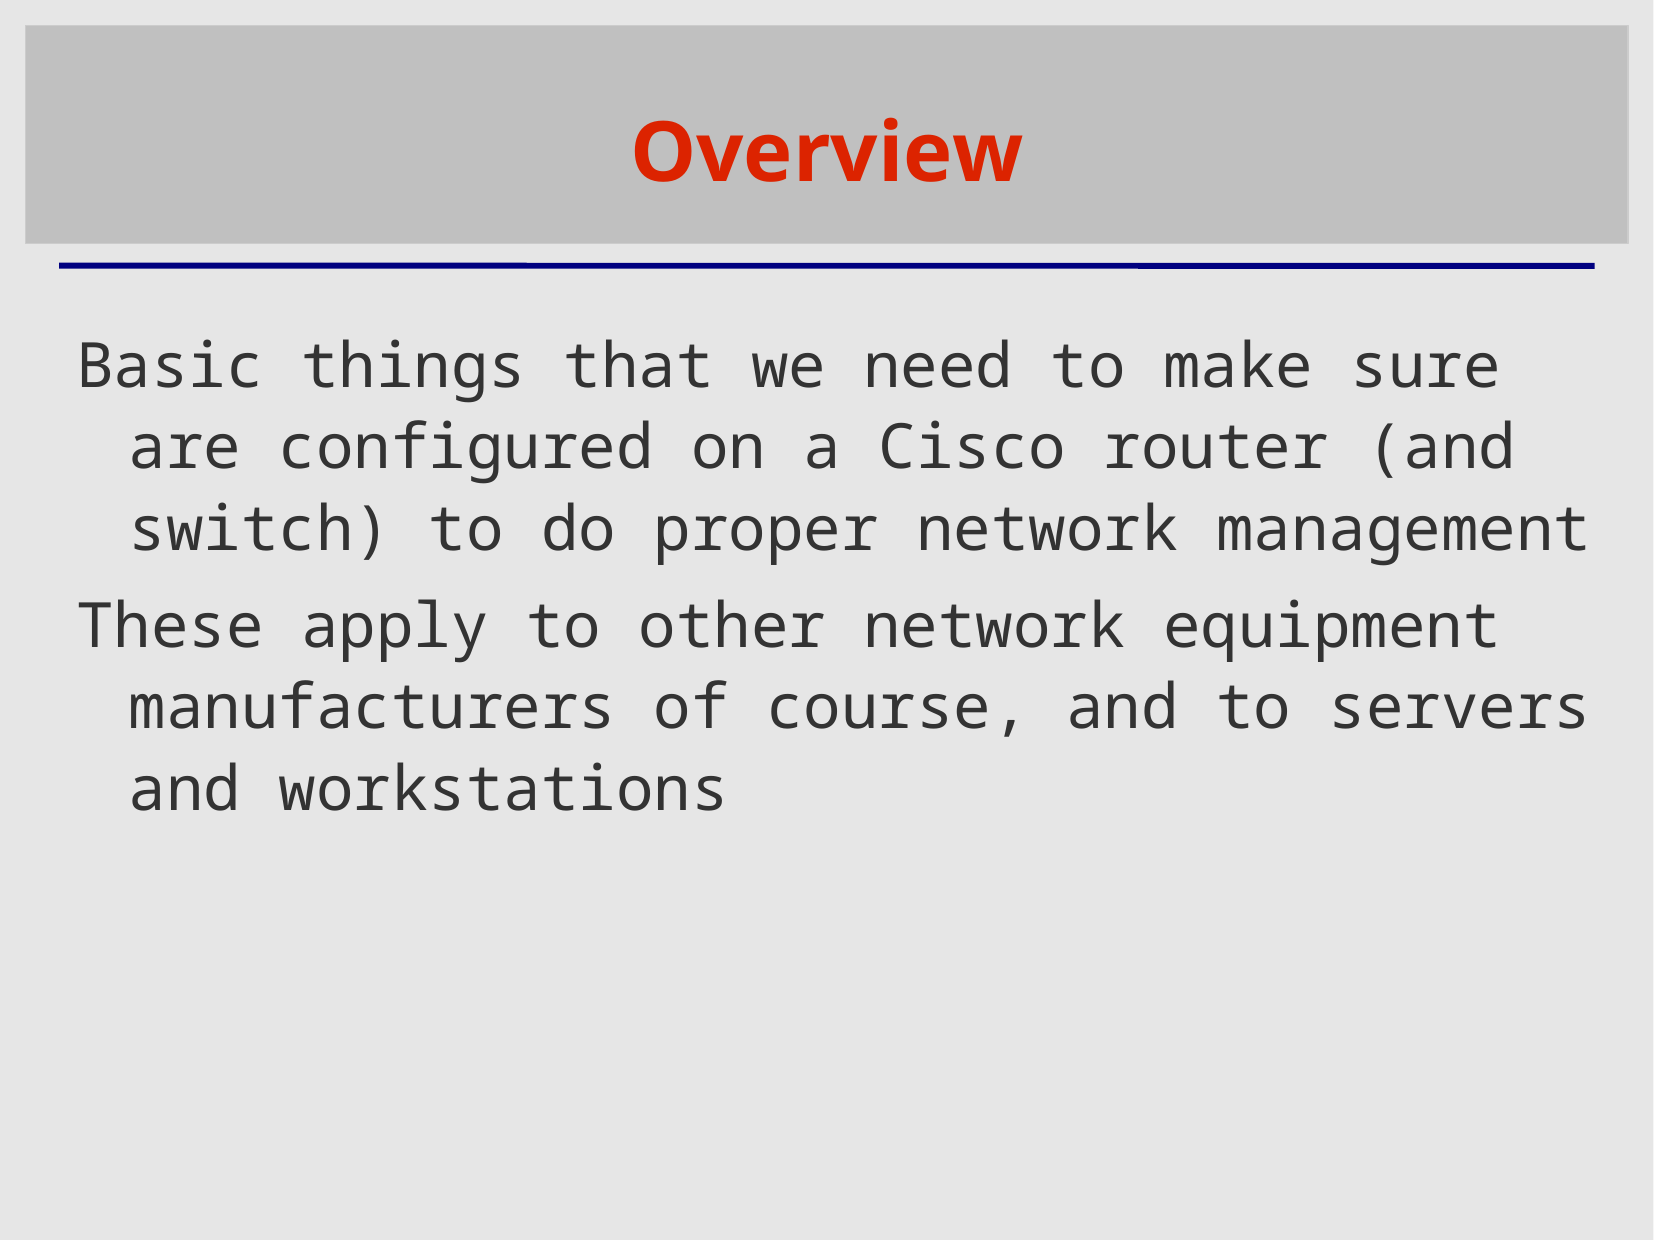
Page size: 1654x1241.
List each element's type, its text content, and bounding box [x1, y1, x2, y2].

title Overview [121, 46, 1534, 254]
list Basic things that we need to make sure are configured on a Cisco router (and switch) to do proper network management These apply to other network equipment manufacturers of course, and to servers and workstations [59, 322, 1595, 1162]
